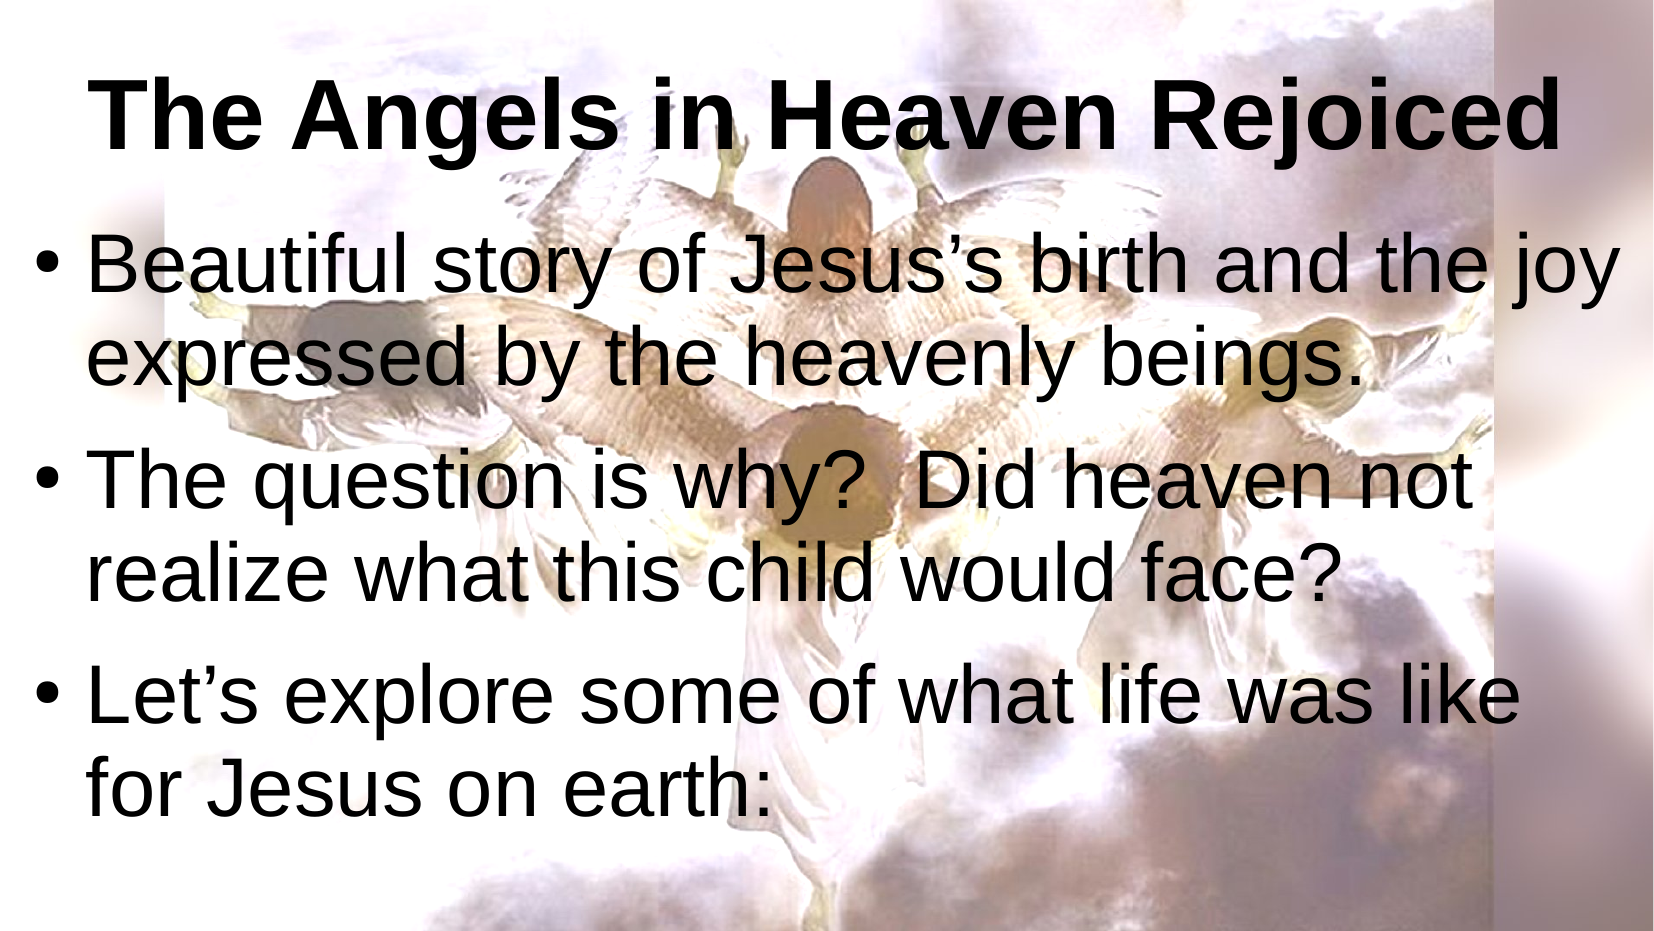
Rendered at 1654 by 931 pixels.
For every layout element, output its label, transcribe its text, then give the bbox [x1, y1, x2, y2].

picture [0, 0, 1654, 931]
title The Angels in Heaven Rejoiced [82, 37, 1571, 193]
list Beautiful story of Jesus’s birth and the joy expressed by the heavenly beings. The question is why? Did heaven not realize what this child would face? Let’s explore some of what life was like for Jesus on earth: [15, 217, 1636, 916]
